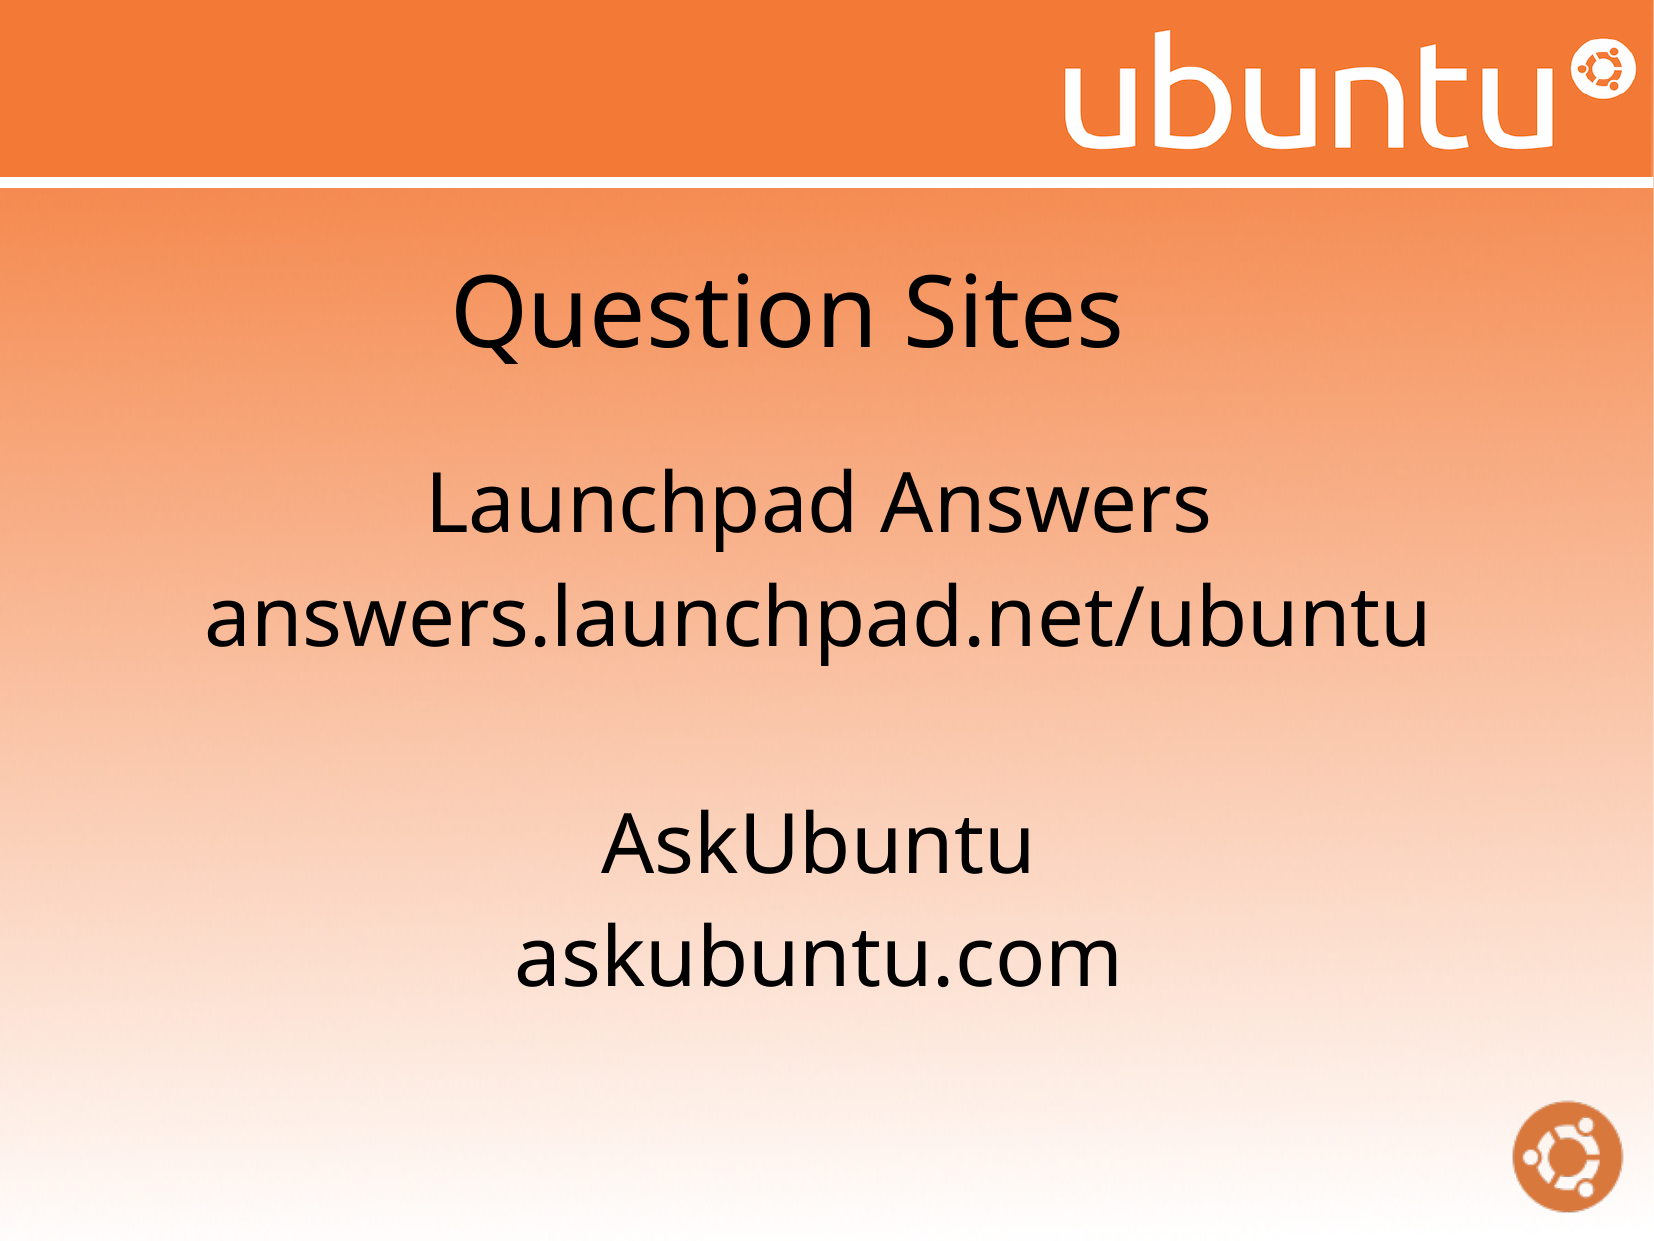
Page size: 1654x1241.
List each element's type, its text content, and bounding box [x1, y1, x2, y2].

subtitle Launchpad Answers answers.launchpad.net/ubuntu AskUbuntu askubuntu.com [75, 375, 1564, 1194]
picture [0, 0, 1654, 1241]
title Question Sites [75, 205, 1564, 375]
